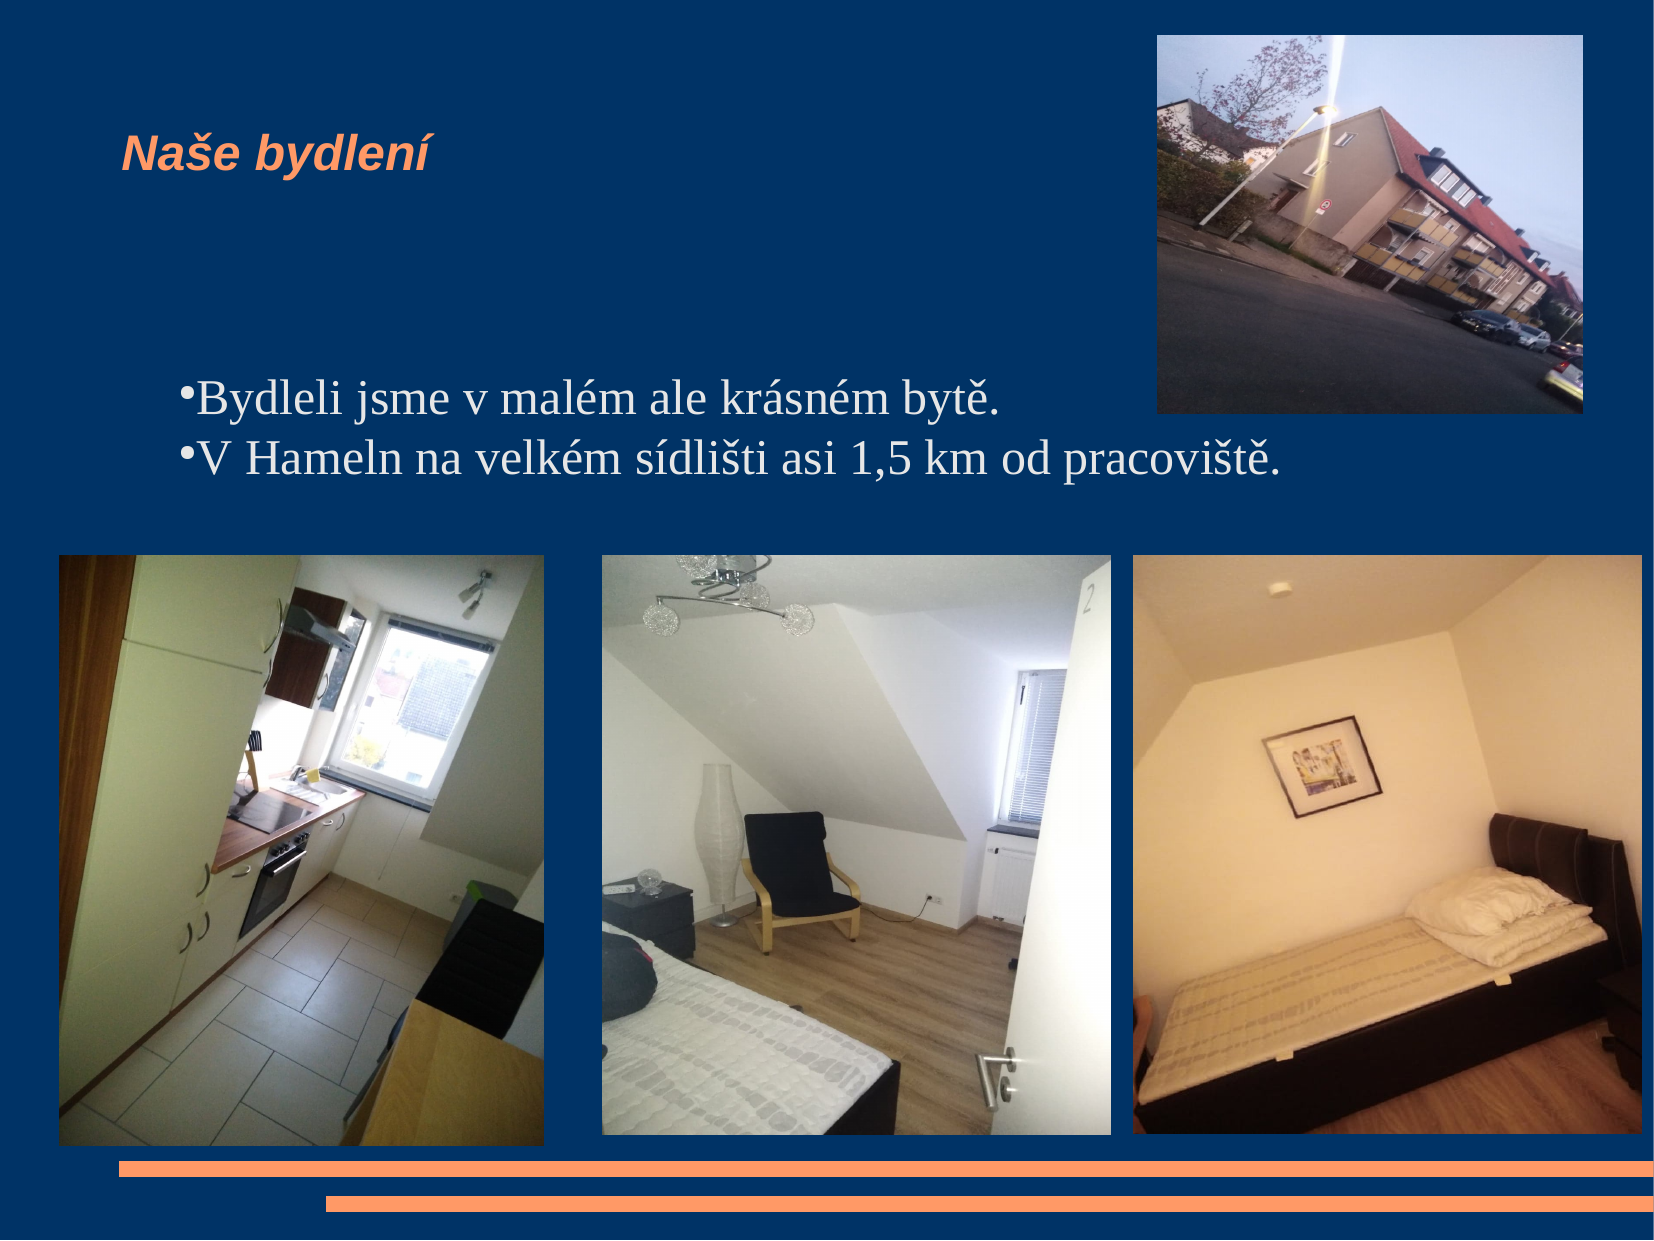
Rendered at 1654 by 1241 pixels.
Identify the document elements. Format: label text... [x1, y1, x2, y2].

title Naše bydlení [121, 46, 1157, 254]
picture [602, 555, 1111, 1135]
list Bydleli jsme v malém ale krásném bytě. V Hameln na velkém sídlišti asi 1,5 km od pracoviště. [178, 364, 1570, 1147]
picture [1157, 35, 1583, 414]
picture [59, 555, 544, 1146]
picture [1133, 555, 1642, 1134]
